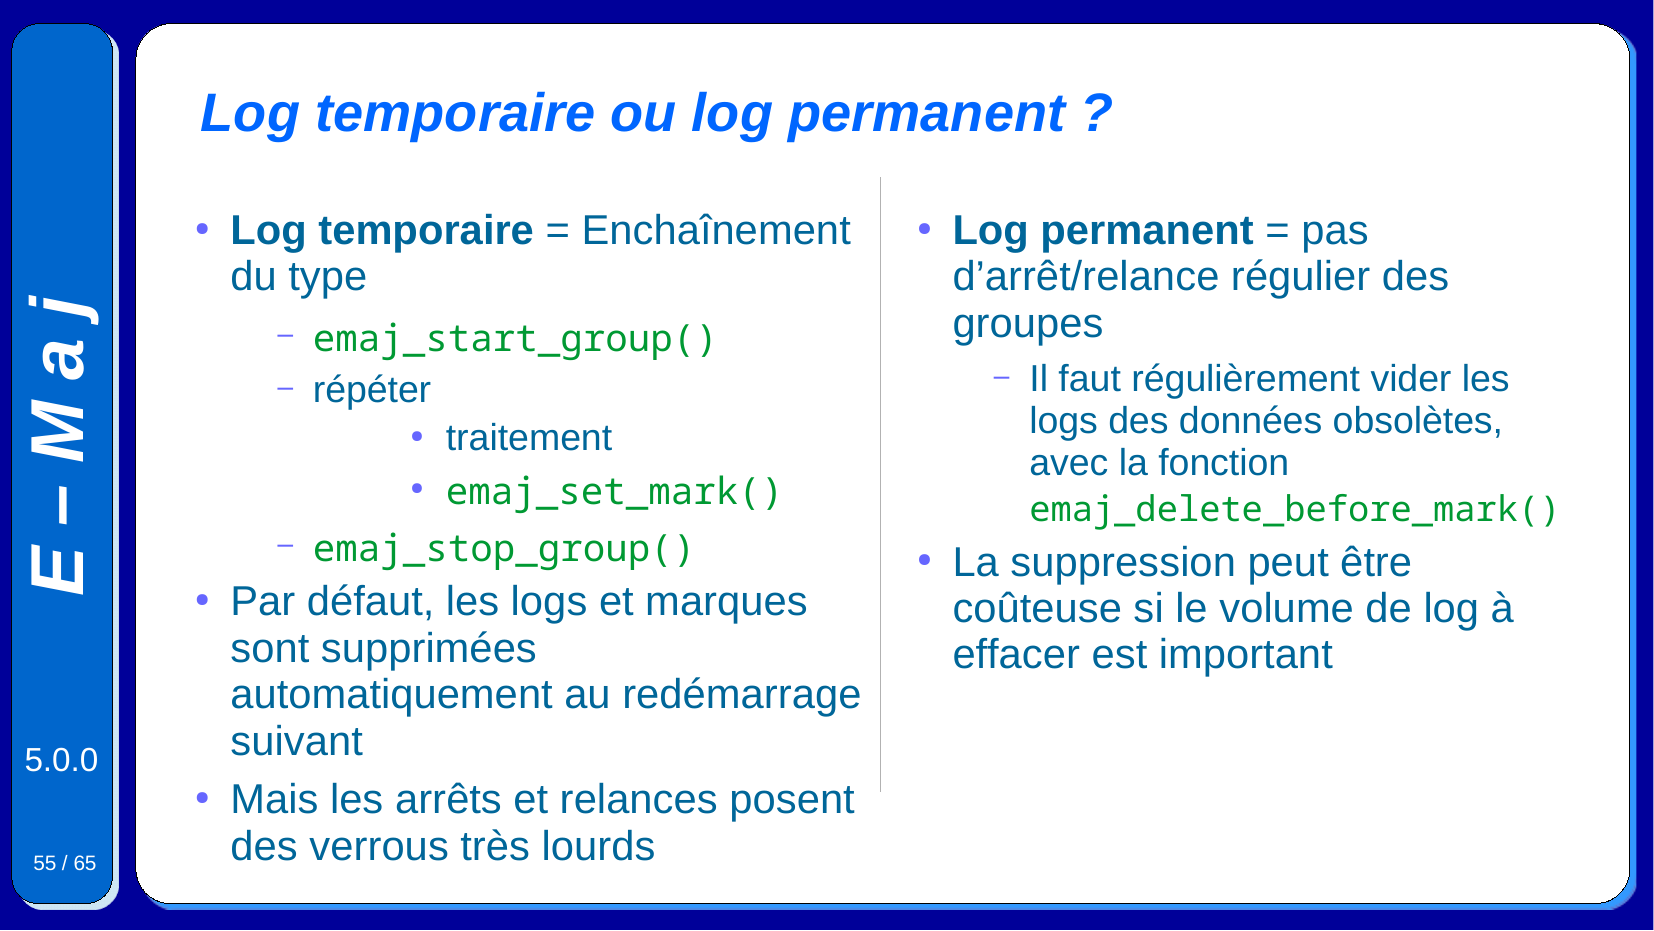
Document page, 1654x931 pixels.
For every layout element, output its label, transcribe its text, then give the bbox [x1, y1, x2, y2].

title Log temporaire ou log permanent ? [200, 34, 1575, 191]
list Log permanent = pas d’arrêt/relance régulier des groupes Il faut régulièrement vider les logs des données obsolètes, avec la fonction emaj_delete_before_mark() La suppression peut être coûteuse si le volume de log à effacer est important [899, 206, 1588, 827]
list Log temporaire = Enchaînement du type emaj_start_group() répéter traitement emaj_set_mark() emaj_stop_group() Par défaut, les logs et marques sont supprimées automatiquement au redémarrage suivant Mais les arrêts et relances posent des verrous très lourds [177, 206, 865, 847]
